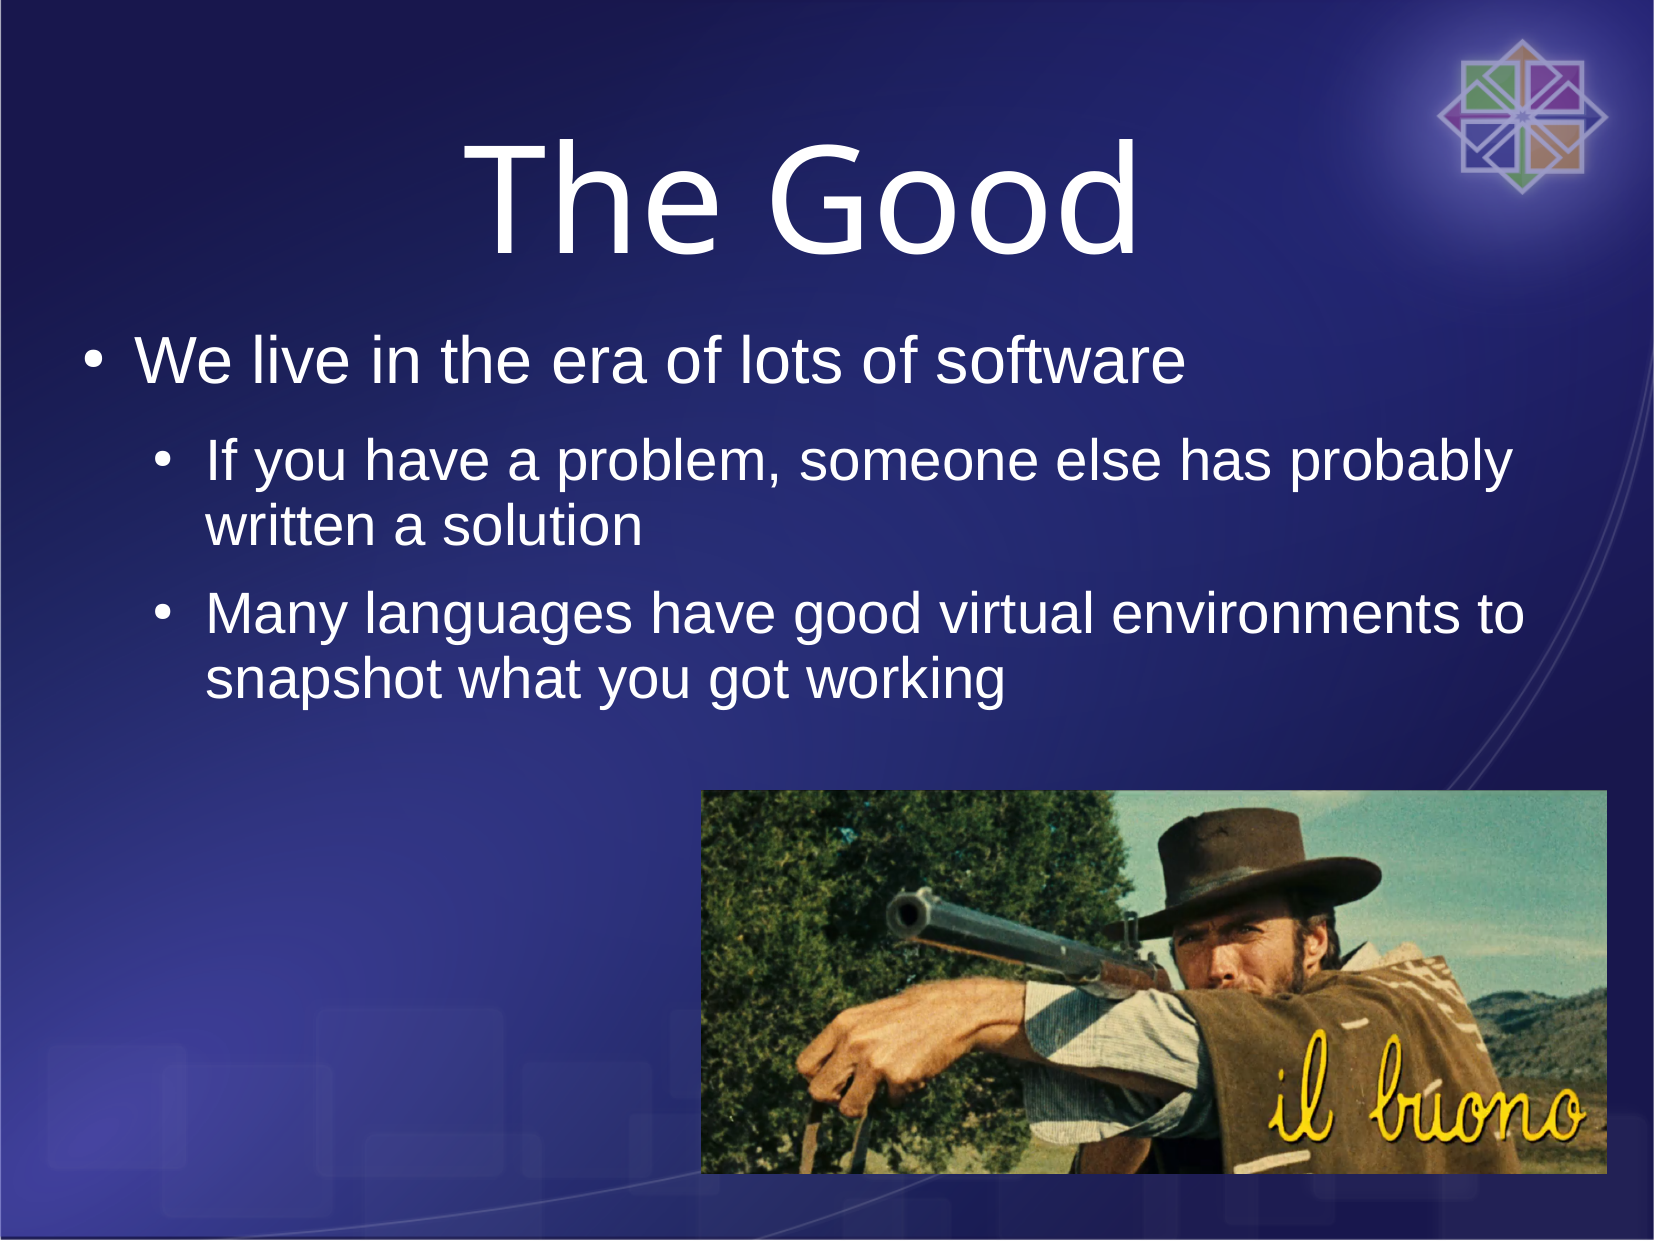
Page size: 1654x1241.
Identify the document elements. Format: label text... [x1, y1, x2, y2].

picture [0, 0, 1654, 1241]
title The Good [61, 94, 1550, 297]
list We live in the era of lots of software If you have a problem, someone else has probably written a solution Many languages have good virtual environments to snapshot what you got working [63, 323, 1553, 1142]
